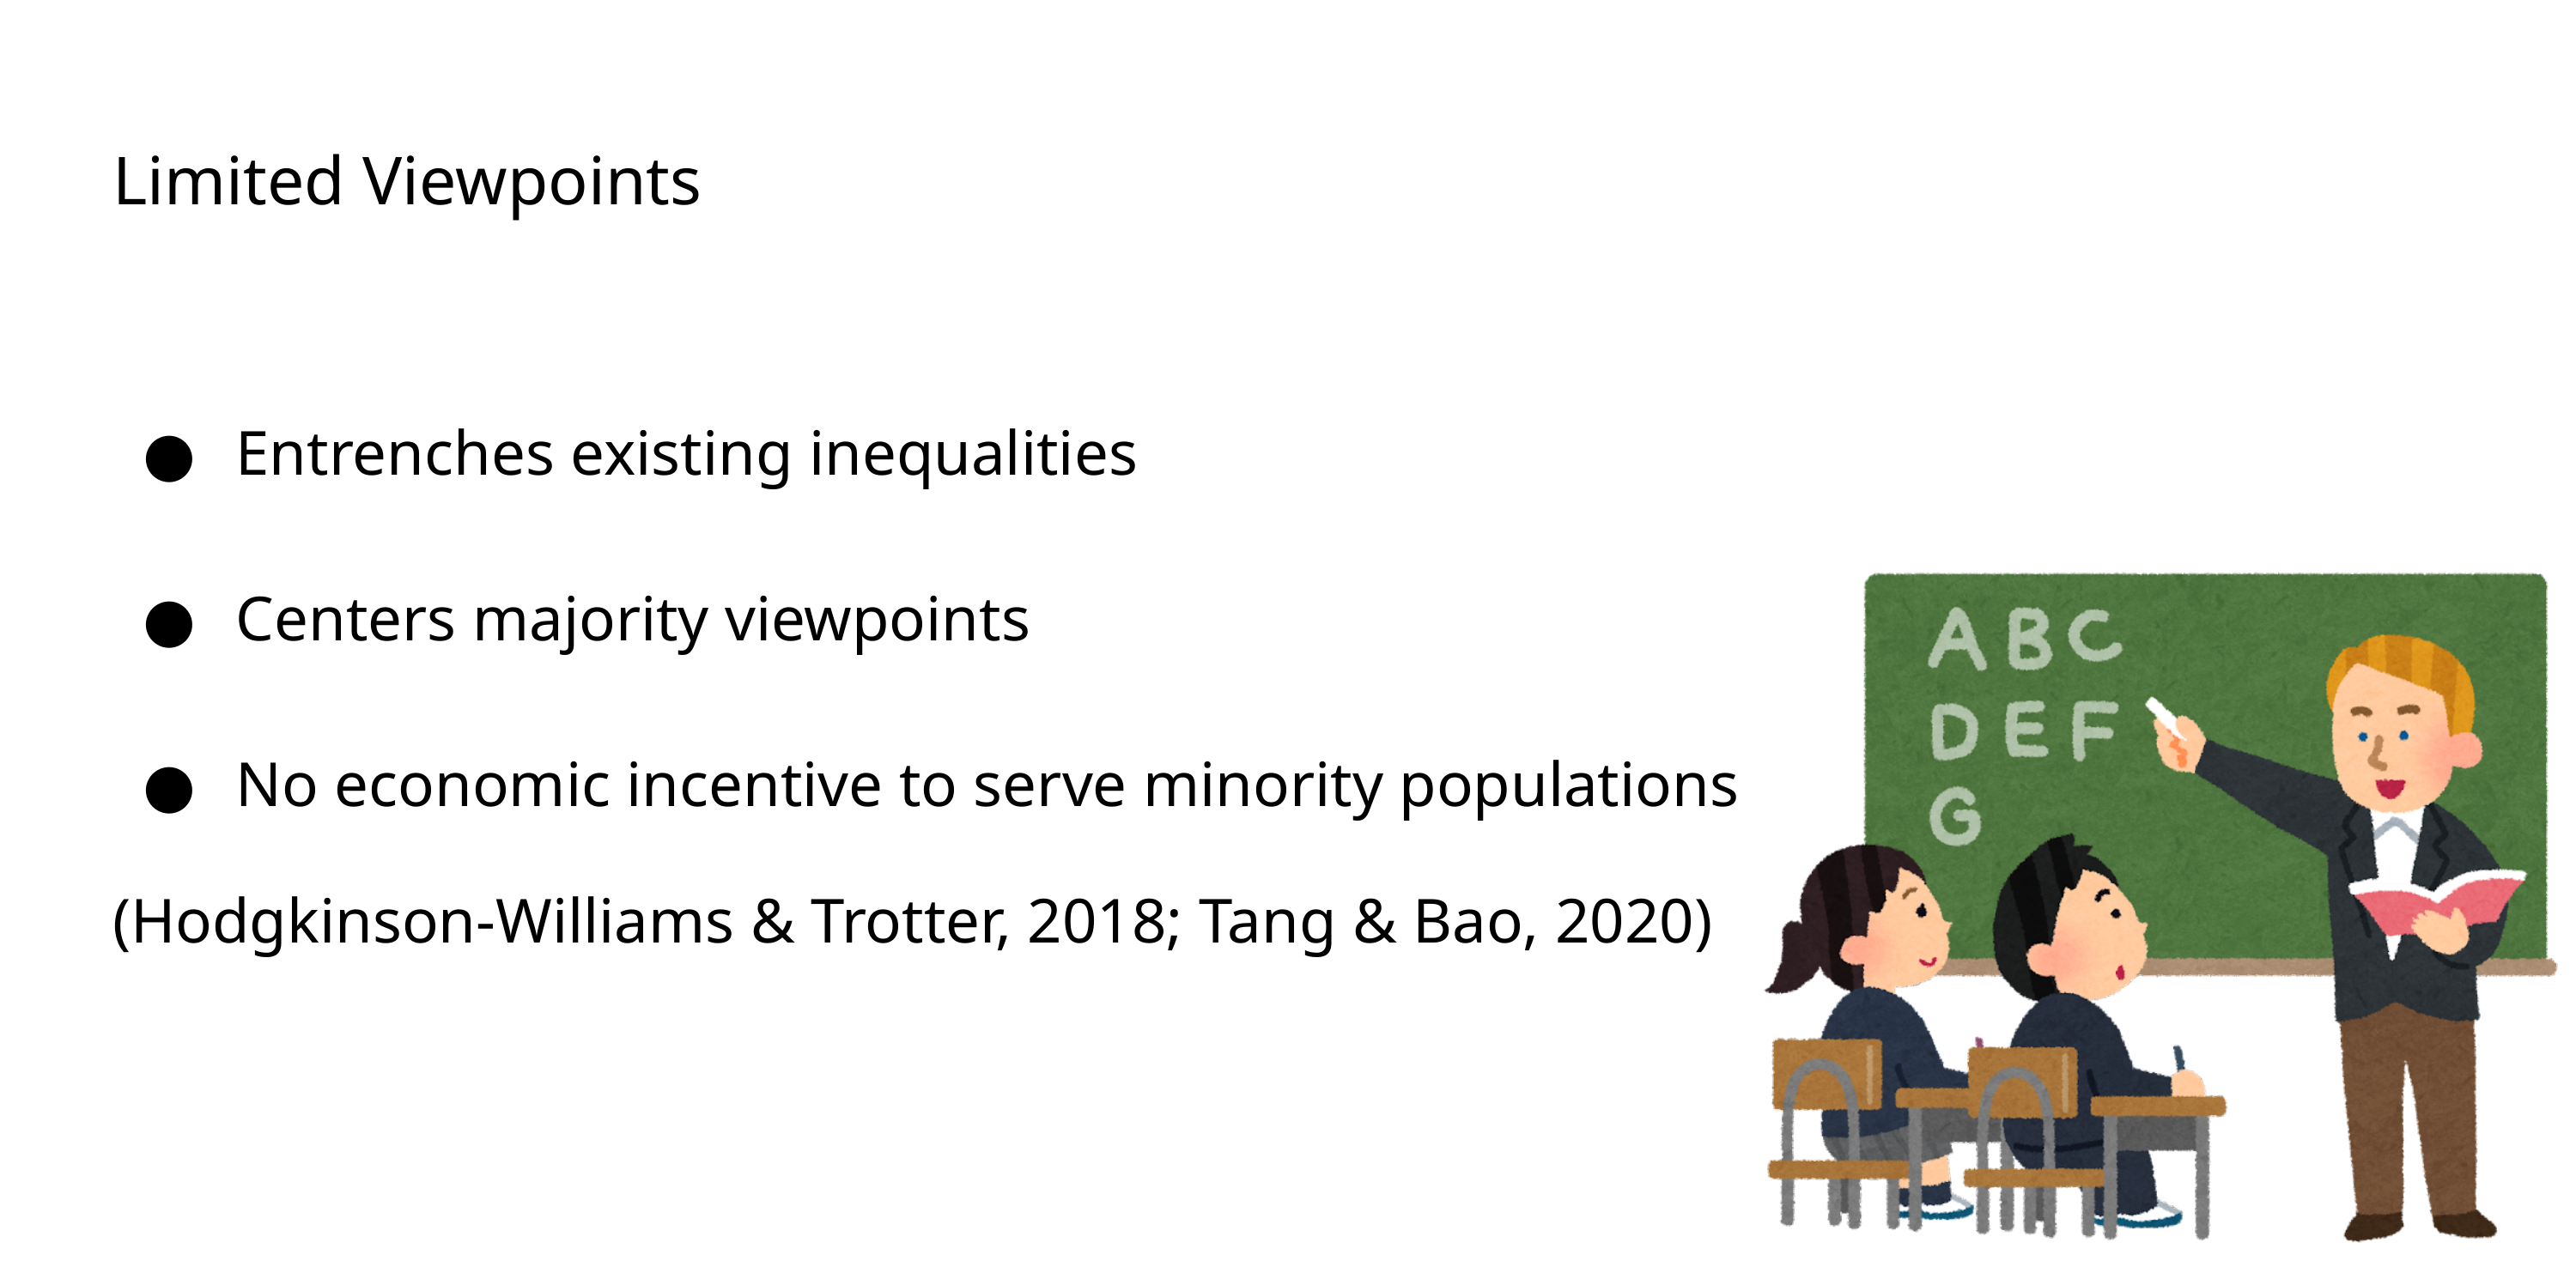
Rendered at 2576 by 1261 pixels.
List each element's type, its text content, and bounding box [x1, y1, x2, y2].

title Limited Viewpoints [88, 109, 2488, 250]
list Entrenches existing inequalities Centers majority viewpoints No economic incentive to serve minority populations (Hodgkinson-Williams & Trotter, 2018; Tang & Bao, 2020) [88, 302, 2488, 1120]
picture [1754, 553, 2576, 1261]
